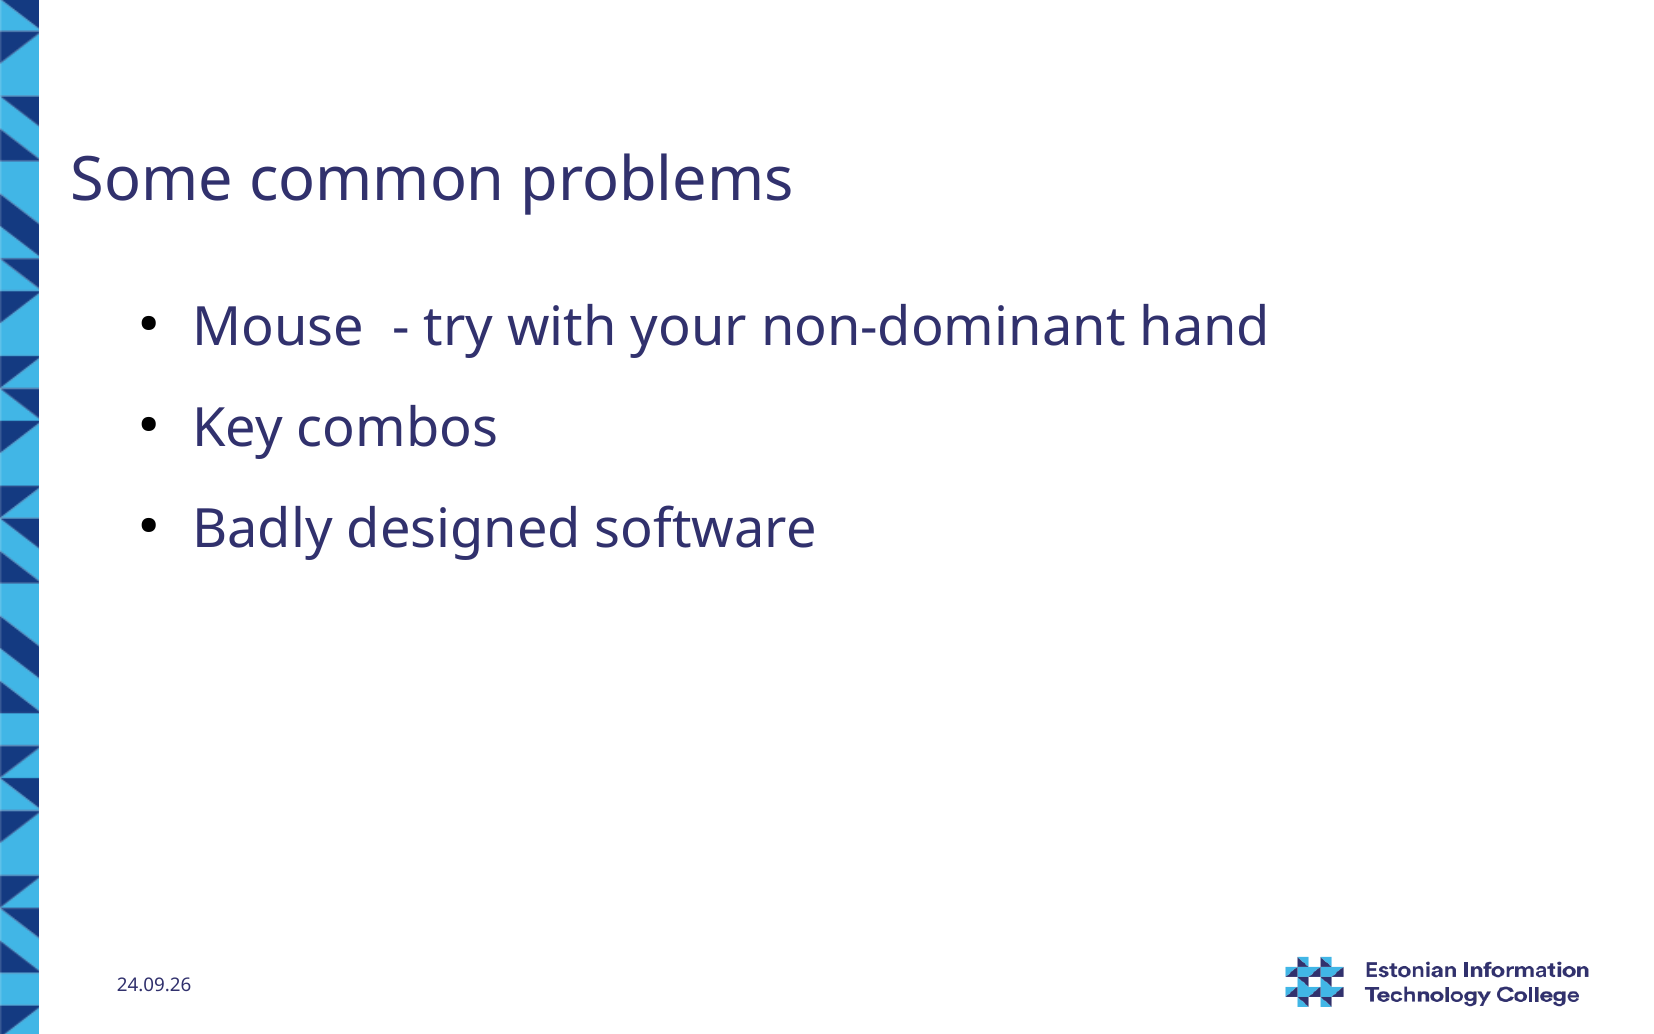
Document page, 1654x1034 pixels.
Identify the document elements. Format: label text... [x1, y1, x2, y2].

title Some common problems [70, 90, 1207, 264]
list Mouse - try with your non-dominant hand Key combos Badly designed software [121, 287, 1533, 970]
